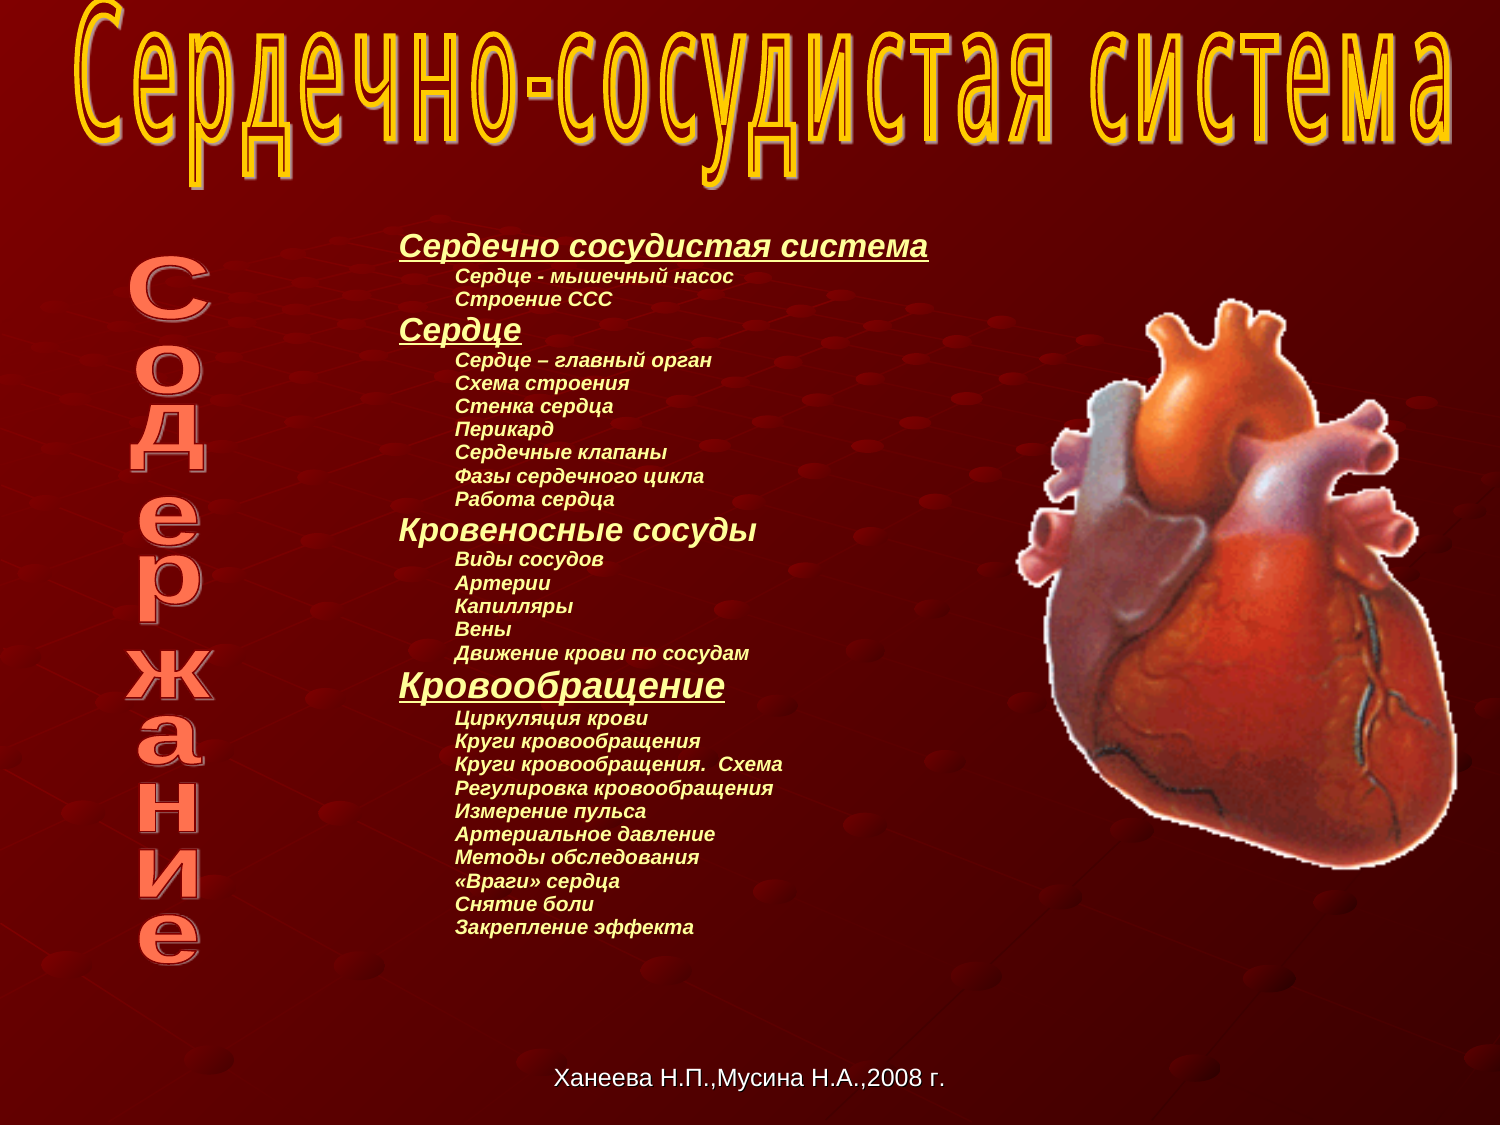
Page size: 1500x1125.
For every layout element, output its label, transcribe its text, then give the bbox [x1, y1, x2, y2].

text_box Сердечно-сосудистая система [560, 34, 591, 141]
text_box Сердечно-сосудистая система [1092, 34, 1124, 141]
text_box Сердечно-сосудистая система [1140, 35, 1178, 139]
text_box Сердечно-сосудистая система [810, 35, 848, 139]
text_box Содержание [138, 496, 197, 546]
list Сердечно сосудистая система Сердце - мышечный насос Строение ССС Сердце Сердце – главный орган Схема строения Стенка сердца Перикард Сердечные клапаны Фазы сердечного цикла Работа сердца Кровеносные сосуды Виды сосудов Артерии Капилляры Вены Движение крови по сосудам Кровообращение Циркуляция крови Круги кровообращения Круги кровообращения. Схема Регулировка кровообращения Измерение пульса Артериальное давление Методы обследования «Враги» сердца Снятие боли Закрепление эффекта [383, 219, 999, 1047]
text_box Содержание [124, 650, 212, 698]
text_box Сердечно-сосудистая система [191, 34, 230, 185]
text_box Содержание [135, 344, 200, 395]
text_box Сердечно-сосудистая система [1242, 35, 1277, 139]
text_box Сердечно-сосудистая система [912, 35, 947, 139]
text_box Сердечно-сосудистая система [244, 35, 288, 175]
text_box Сердечно-сосудистая система [662, 34, 694, 141]
text_box Содержание [138, 914, 197, 965]
text_box Сердечно-сосудистая система [703, 35, 744, 185]
text_box Сердечно-сосудистая система [357, 35, 394, 139]
text_box Сердечно-сосудистая система [1289, 34, 1326, 141]
text_box Сердечно-сосудистая система [960, 34, 995, 141]
text_box Сердечно-сосудистая система [302, 34, 339, 141]
text_box Сердечно-сосудистая система [1412, 34, 1447, 141]
text_box Сердечно-сосудистая система [750, 35, 794, 175]
text_box Сердечно-сосудистая система [416, 35, 454, 139]
text_box Содержание [139, 783, 196, 832]
text_box Сердечно-сосудистая система [135, 34, 172, 141]
text_box Содержание [129, 404, 204, 470]
text_box Сердечно-сосудистая система [1199, 34, 1231, 141]
text_box Сердечно-сосудистая система [76, 0, 120, 141]
text_box Содержание [139, 849, 197, 898]
text_box Содержание [137, 715, 202, 765]
text_box Сердечно-сосудистая система [473, 34, 513, 141]
picture [991, 278, 1500, 882]
text_box Сердечно-сосудистая система [1344, 35, 1391, 139]
text_box Содержание [129, 255, 208, 320]
text_box Сердечно-сосудистая система [1011, 35, 1048, 139]
text_box Сердечно-сосудистая система [605, 34, 645, 141]
text_box Сердечно-сосудистая система [869, 34, 901, 141]
text_box Содержание [138, 554, 200, 623]
